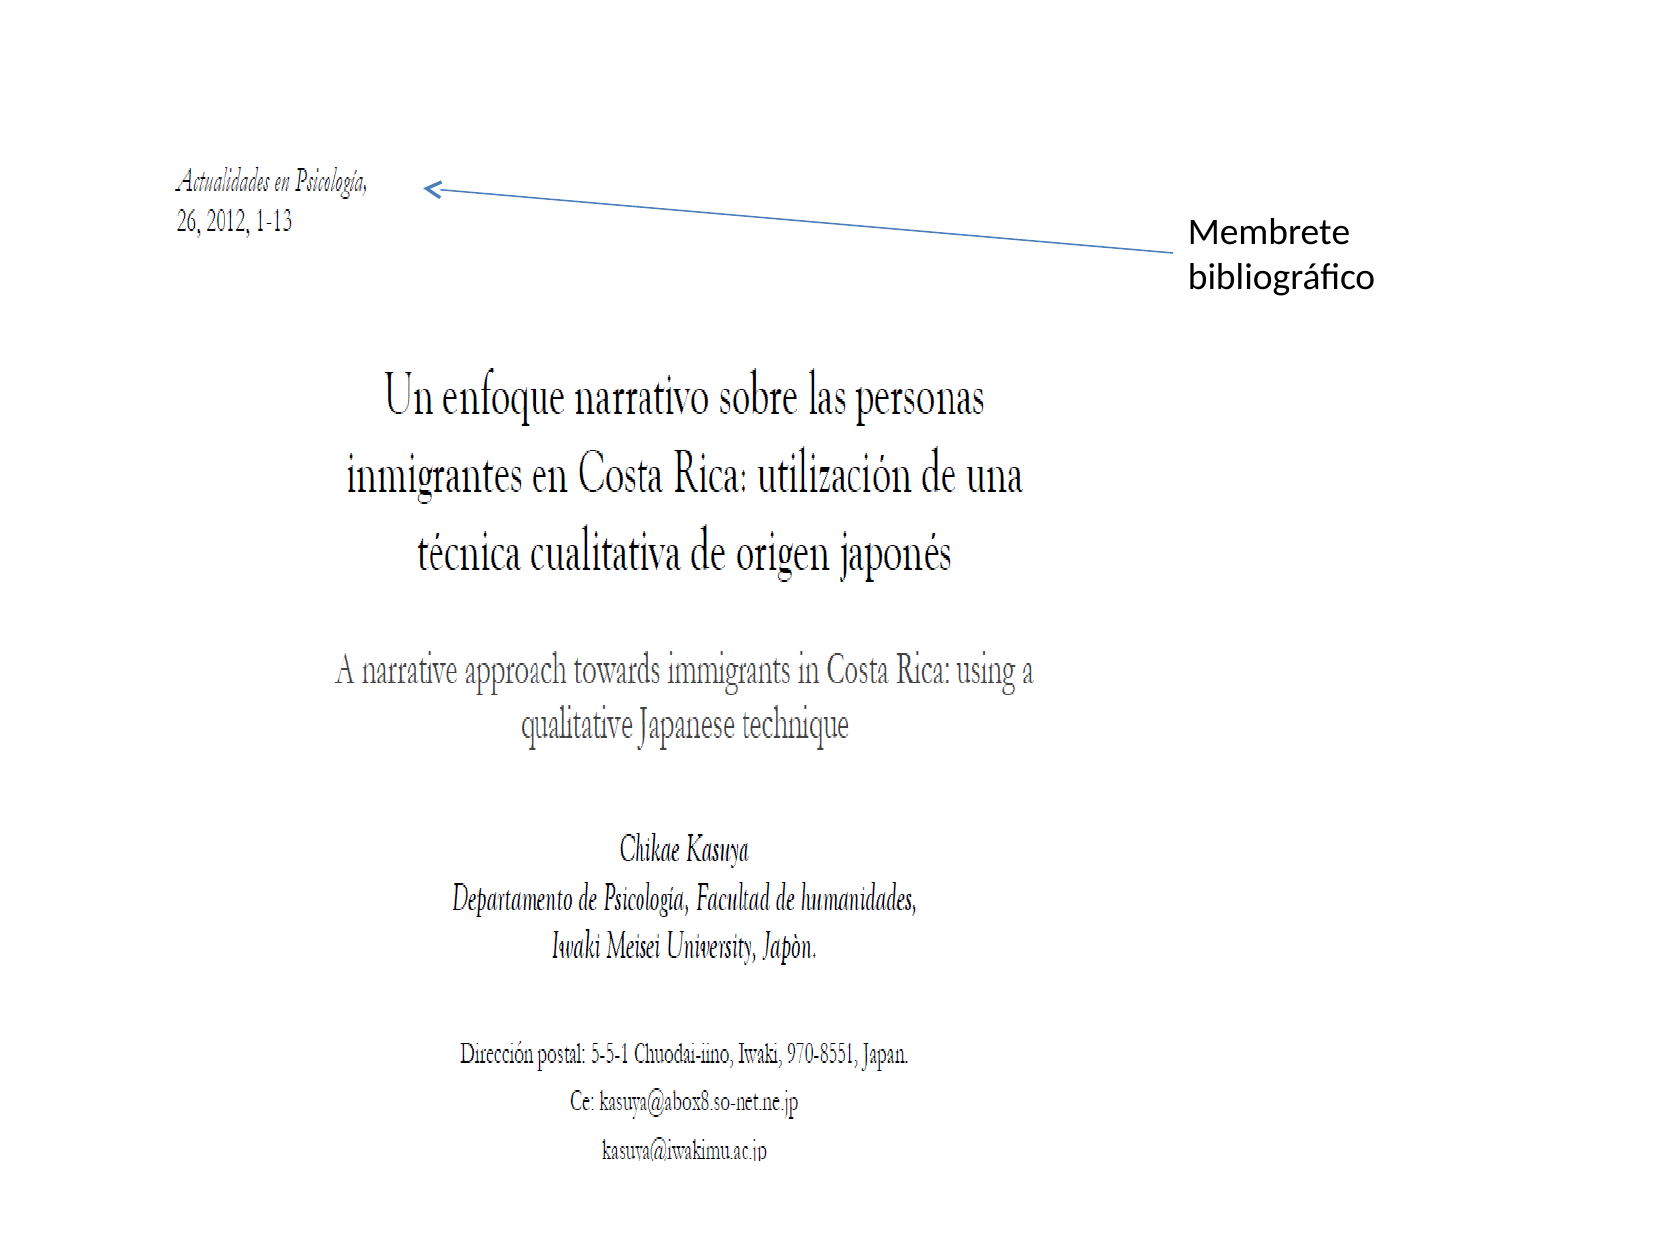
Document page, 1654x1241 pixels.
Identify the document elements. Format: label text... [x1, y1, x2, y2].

text_box Membrete bibliográfico [1173, 199, 1490, 305]
picture [165, 94, 1056, 1161]
